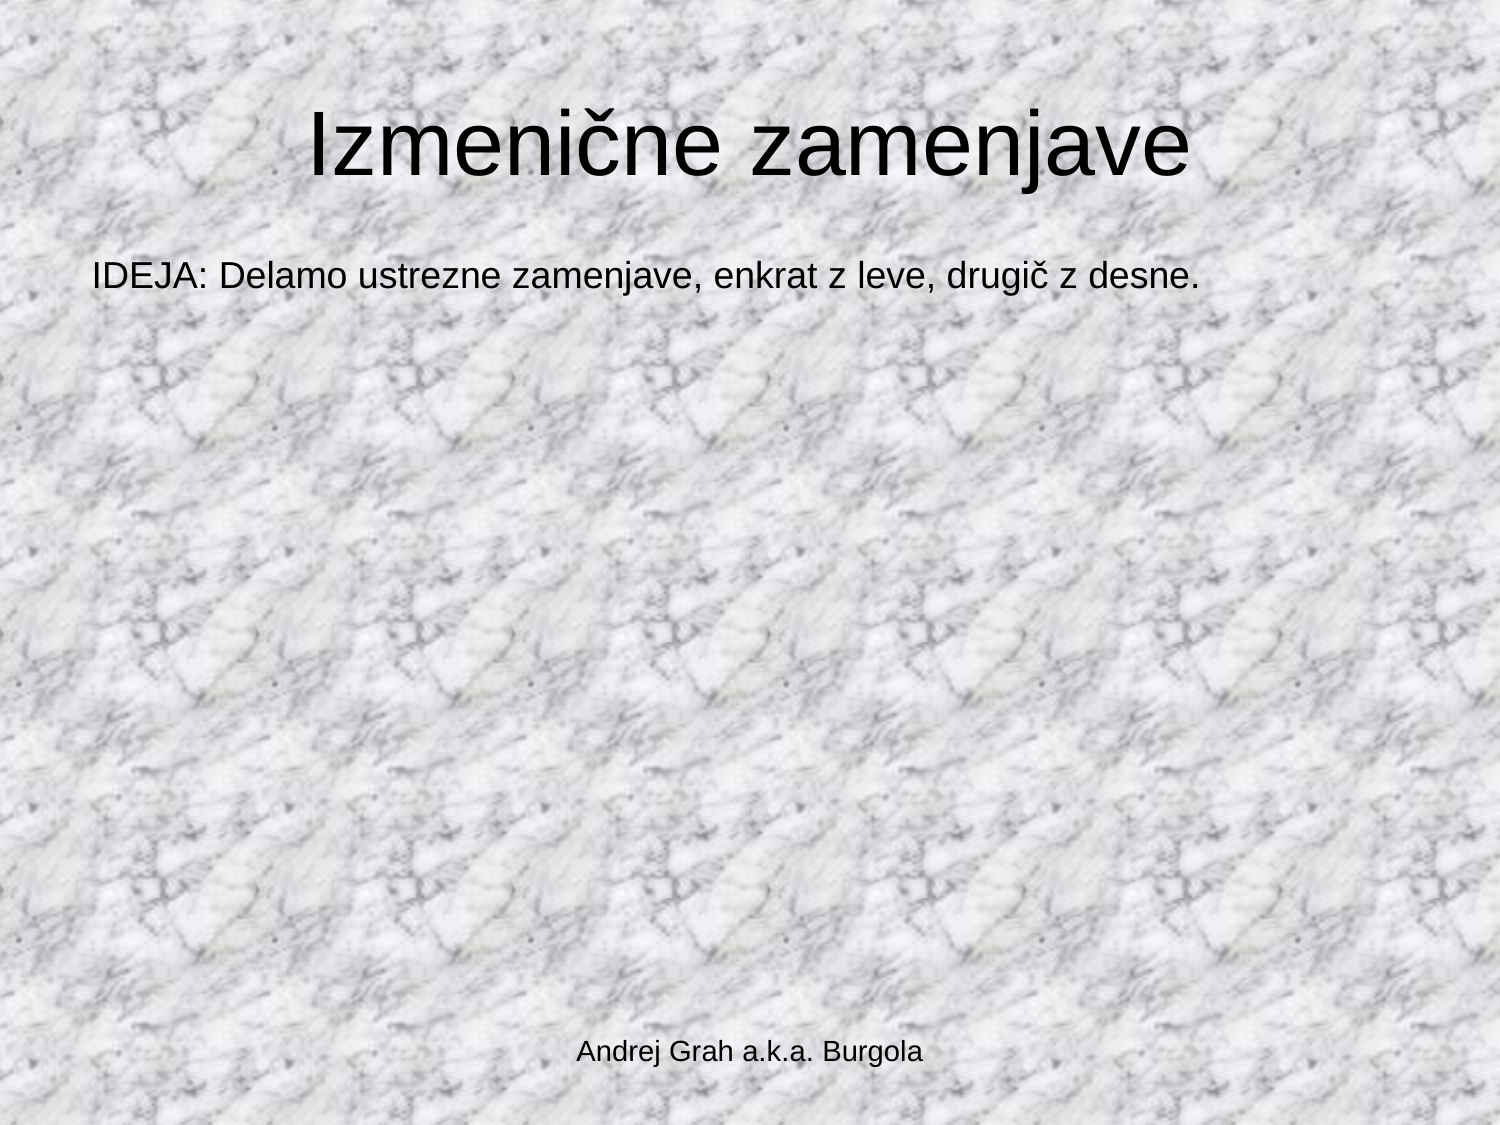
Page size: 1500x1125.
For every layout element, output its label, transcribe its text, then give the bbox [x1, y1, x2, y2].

text_box IDEJA: Delamo ustrezne zamenjave, enkrat z leve, drugič z desne. [76, 243, 1365, 304]
picture [0, 0, 1500, 1125]
title Izmenične zamenjave [75, 45, 1426, 233]
text_box Andrej Grah a.k.a. Burgola [512, 1024, 988, 1103]
